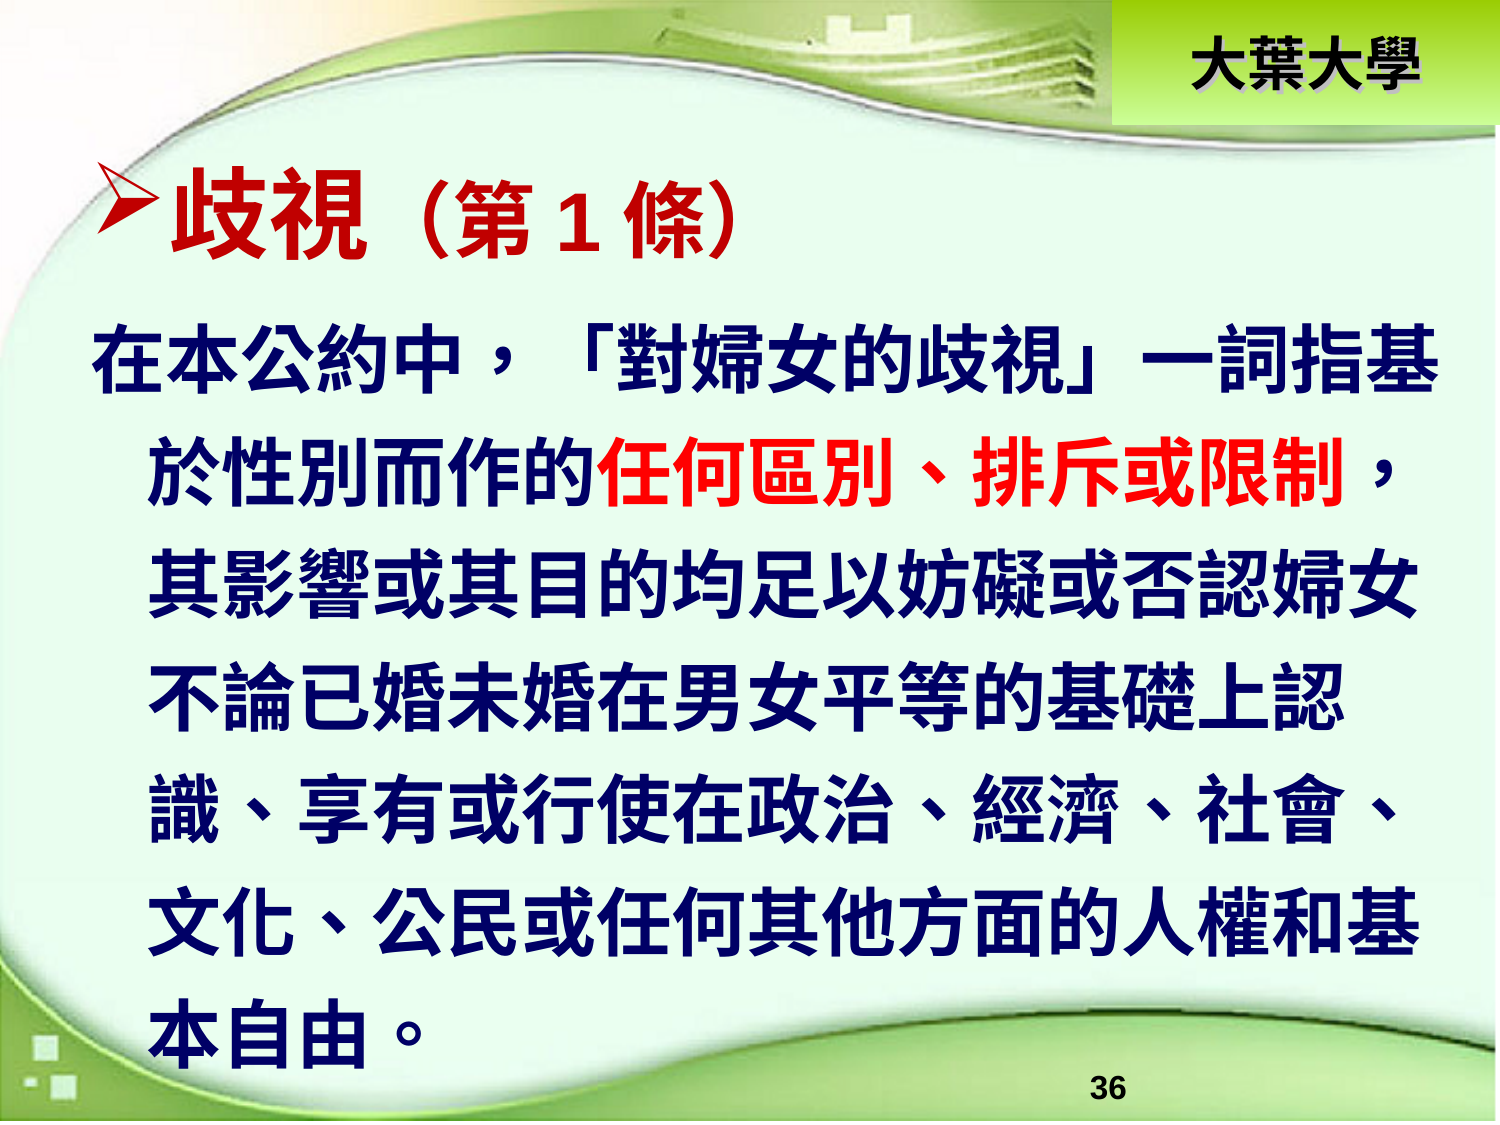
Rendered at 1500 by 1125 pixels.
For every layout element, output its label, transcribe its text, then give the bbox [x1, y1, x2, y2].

text_box 歧視（第1條） 在本公約中，「對婦女的歧視」一詞指基於性別而作的任何區別、排斥或限制，其影響或其目的均足以妨礙或否認婦女不論已婚未婚在男女平等的基礎上認識、享有或行使在政治、經濟、社會、文化、公民或任何其他方面的人權和基本自由。 [75, 42, 1471, 1005]
